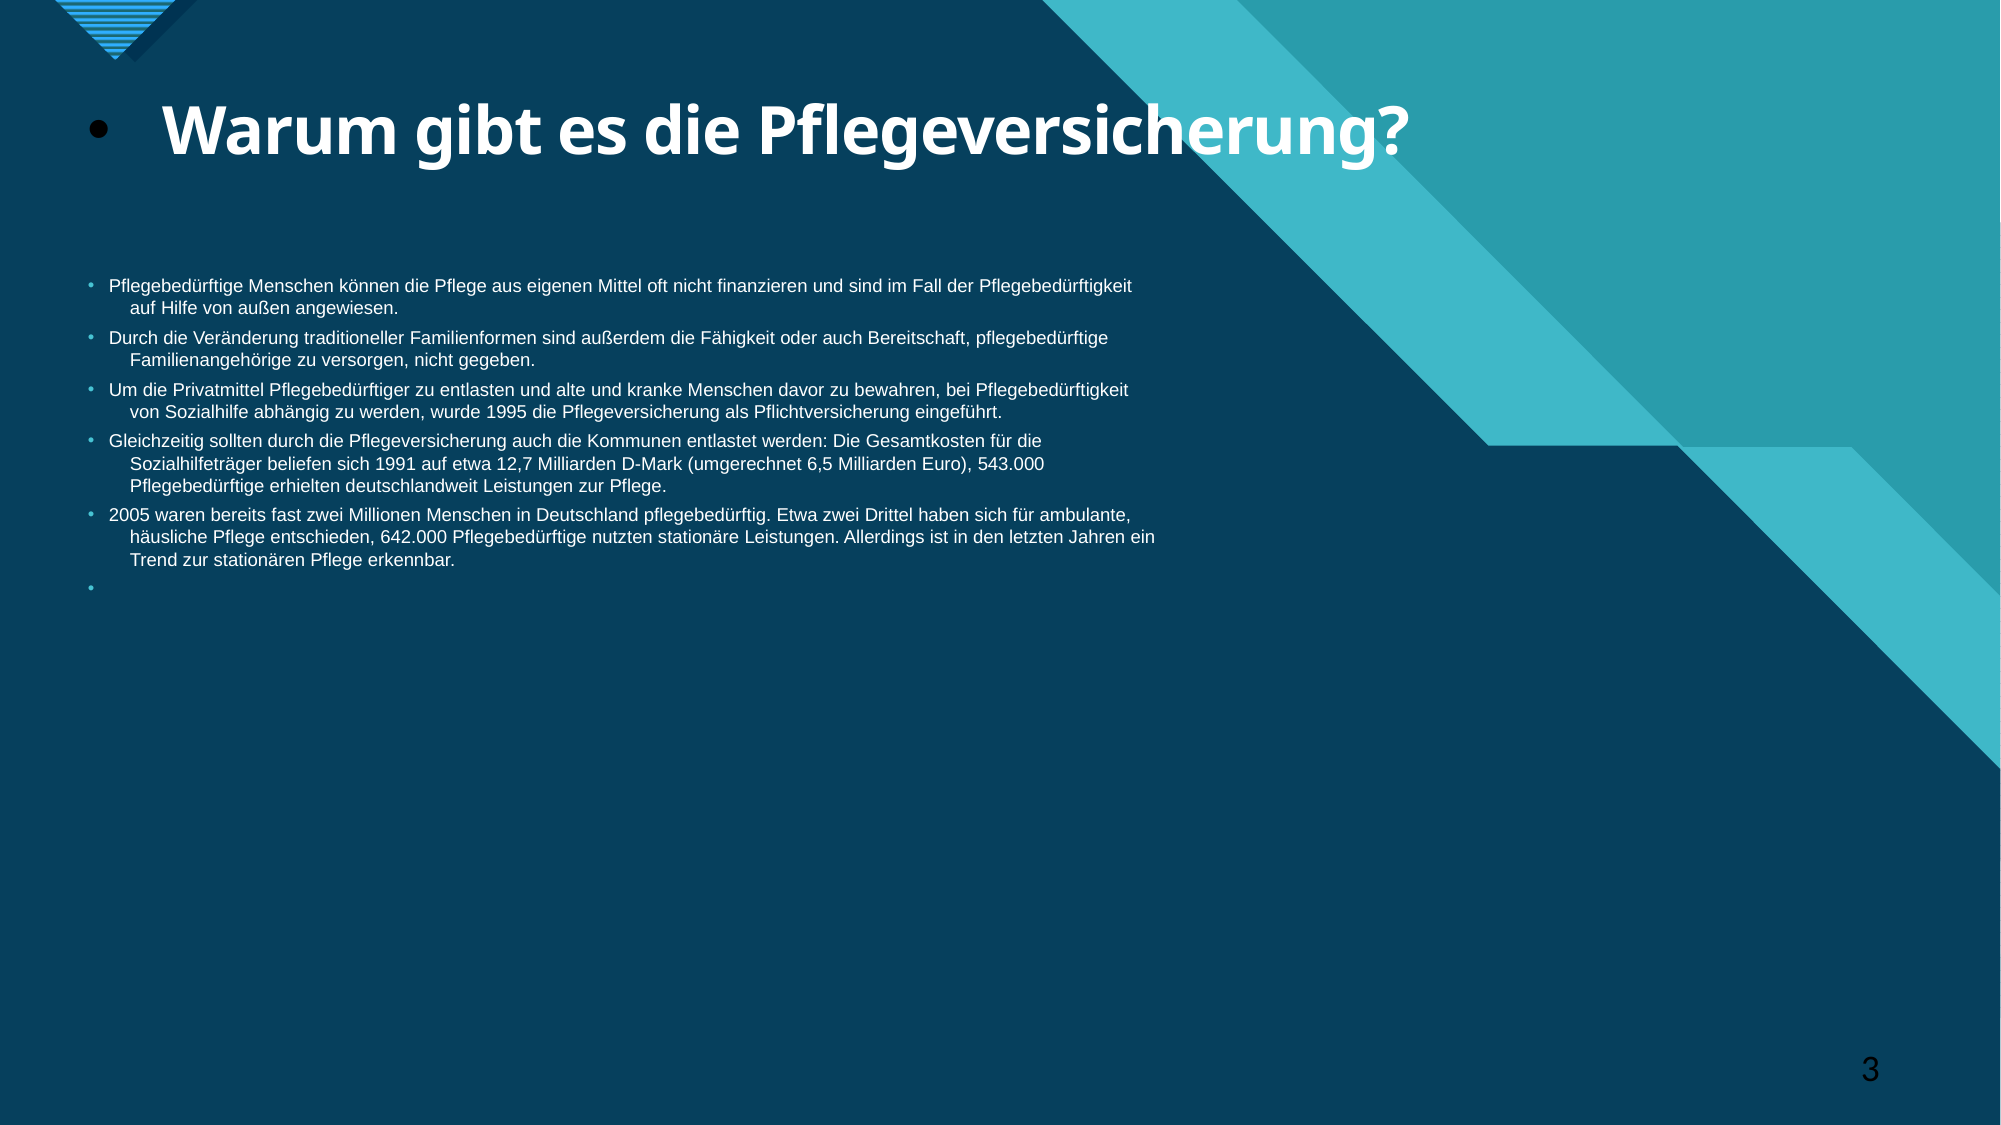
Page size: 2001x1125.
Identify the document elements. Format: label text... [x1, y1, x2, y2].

list Pflegebedürftige Menschen können die Pflege aus eigenen Mittel oft nicht finanzieren und sind im Fall der Pflegebedürftigkeit auf Hilfe von außen angewiesen. Durch die Veränderung traditioneller Familienformen sind außerdem die Fähigkeit oder auch Bereitschaft, pflegebedürftige Familienangehörige zu versorgen, nicht gegeben. Um die Privatmittel Pflegebedürftiger zu entlasten und alte und kranke Menschen davor zu bewahren, bei Pflegebedürftigkeit von Sozialhilfe abhängig zu werden, wurde 1995 die Pflegeversicherung als Pflichtversicherung eingeführt. Gleichzeitig sollten durch die Pflegeversicherung auch die Kommunen entlastet werden: Die Gesamtkosten für die Sozialhilfeträger beliefen sich 1991 auf etwa 12,7 Milliarden D-Mark (umgerechnet 6,5 Milliarden Euro), 543.000 Pflegebedürftige erhielten deutschlandweit Leistungen zur Pflege. 2005 waren bereits fast zwei Millionen Menschen in Deutschland pflegebedürftig. Etwa zwei Drittel haben sich für ambulante, häusliche Pflege entschieden, 642.000 Pflegebedürftige nutzten stationäre Leistungen. Allerdings ist in den letzten Jahren ein Trend zur stationären Pflege erkennbar. [72, 266, 1390, 1000]
text_box 3 [1845, 1035, 1913, 1096]
title Warum gibt es die Pflegeversicherung? [72, 89, 1913, 177]
